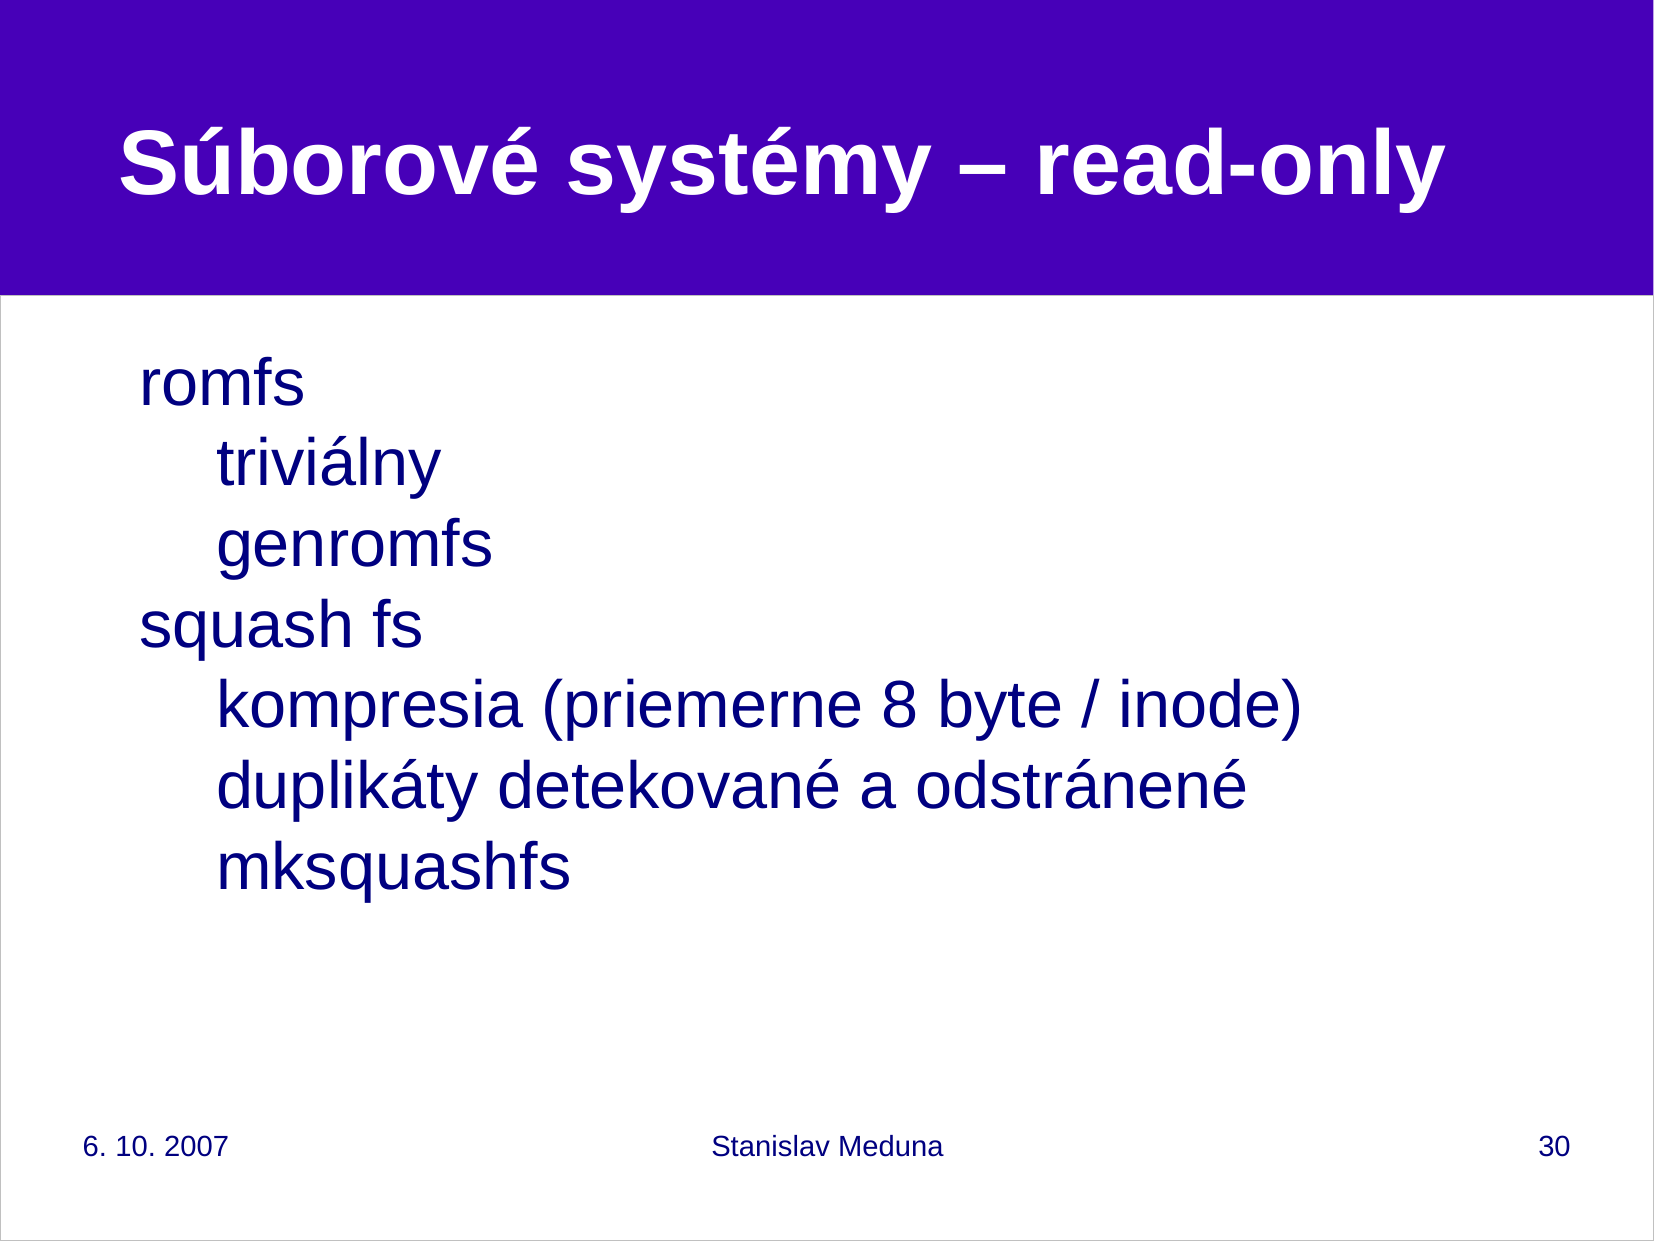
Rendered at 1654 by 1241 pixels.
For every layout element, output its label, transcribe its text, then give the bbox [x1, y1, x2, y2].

title Súborové systémy – read-only [118, 66, 1595, 259]
list romfs triviálny genromfs squash fs kompresia (priemerne 8 byte / inode) duplikáty detekované a odstránené mksquashfs [121, 344, 1534, 1112]
